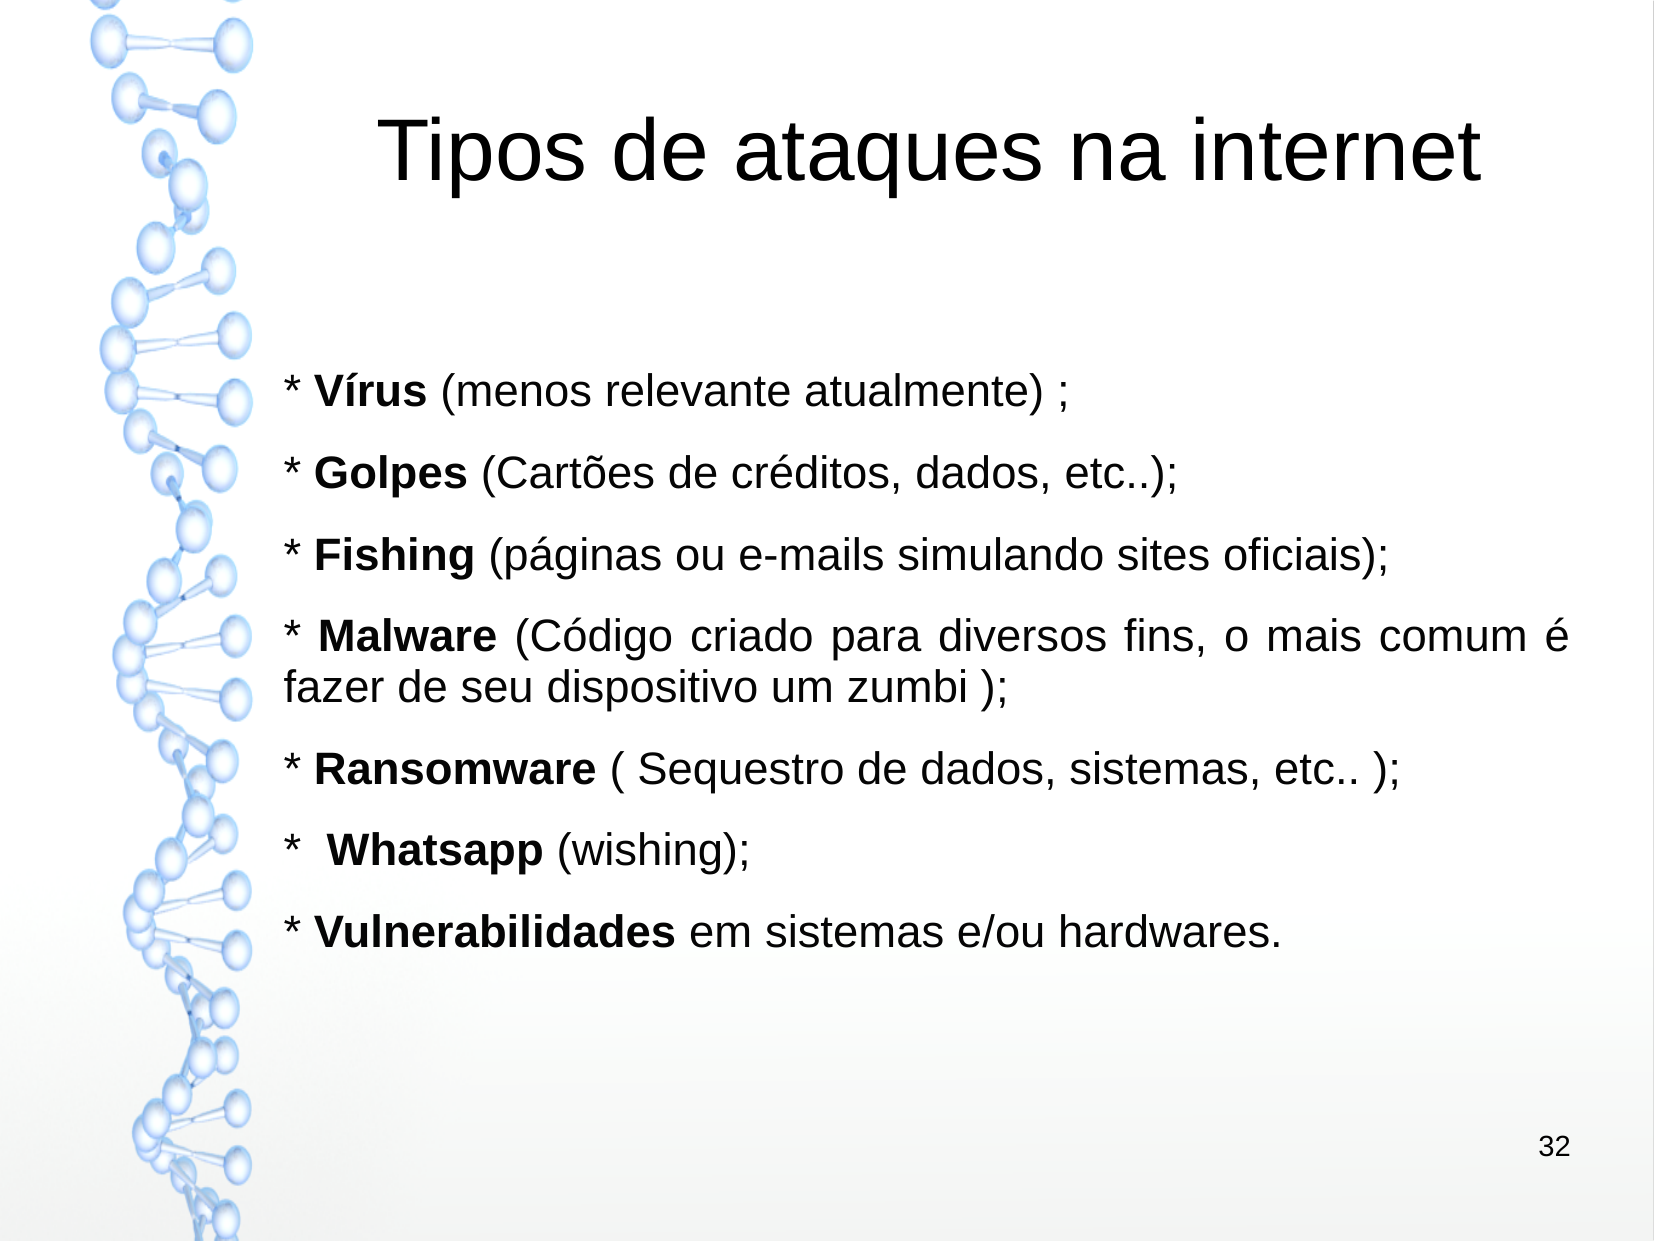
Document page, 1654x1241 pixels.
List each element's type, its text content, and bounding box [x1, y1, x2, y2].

list * Vírus (menos relevante atualmente) ; * Golpes (Cartões de créditos, dados, etc..); * Fishing (páginas ou e-mails simulando sites oficiais); * Malware (Código criado para diversos fins, o mais comum é fazer de seu dispositivo um zumbi ); * Ransomware ( Sequestro de dados, sistemas, etc.. ); * Whatsapp (wishing); * Vulnerabilidades em sistemas e/ou hardwares. [283, 295, 1571, 1241]
title Tipos de ataques na internet [265, 47, 1595, 252]
picture [0, 0, 1654, 1241]
